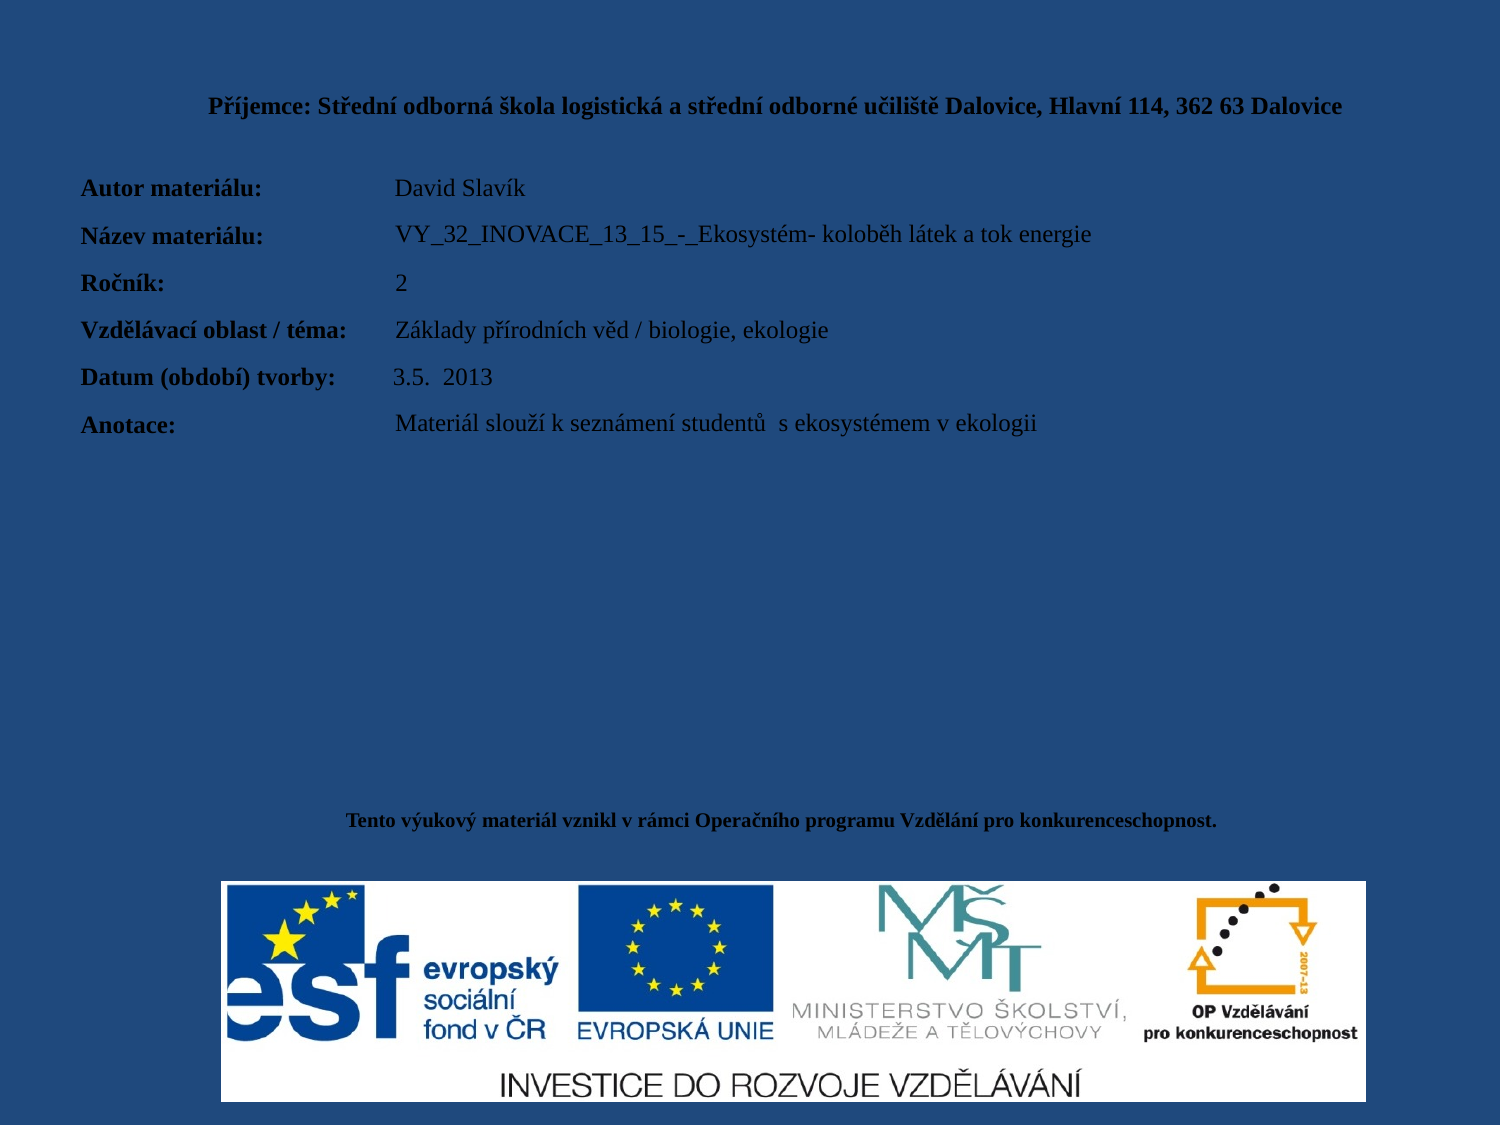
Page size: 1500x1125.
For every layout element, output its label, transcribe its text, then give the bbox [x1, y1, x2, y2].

text_box Základy přírodních věd / biologie, ekologie [379, 306, 1472, 352]
text_box David Slavík [360, 164, 794, 210]
text_box 3.5. 2013 [378, 353, 547, 399]
text_box Materiál slouží k seznámení studentů s ekosystémem v ekologii [379, 398, 1413, 445]
text_box Datum (období) tvorby: [65, 353, 361, 399]
text_box Příjemce: Střední odborná škola logistická a střední odborné učiliště Dalovice, Hlavní 114, 362 63 Dalovice [193, 81, 1394, 128]
text_box Název materiálu: [65, 211, 379, 257]
text_box Tento výukový materiál vznikl v rámci Operačního programu Vzdělání pro konkurenceschopnost. [92, 798, 1472, 840]
picture [221, 881, 1366, 1102]
text_box Anotace: [65, 400, 220, 446]
text_box Autor materiálu: [65, 164, 360, 210]
text_box Vzdělávací oblast / téma: [65, 306, 373, 352]
text_box 2 [336, 258, 547, 305]
text_box VY_32_INOVACE_13_15_-_Ekosystém- koloběh látek a tok energie [379, 209, 1444, 256]
text_box Ročník: [65, 258, 184, 305]
